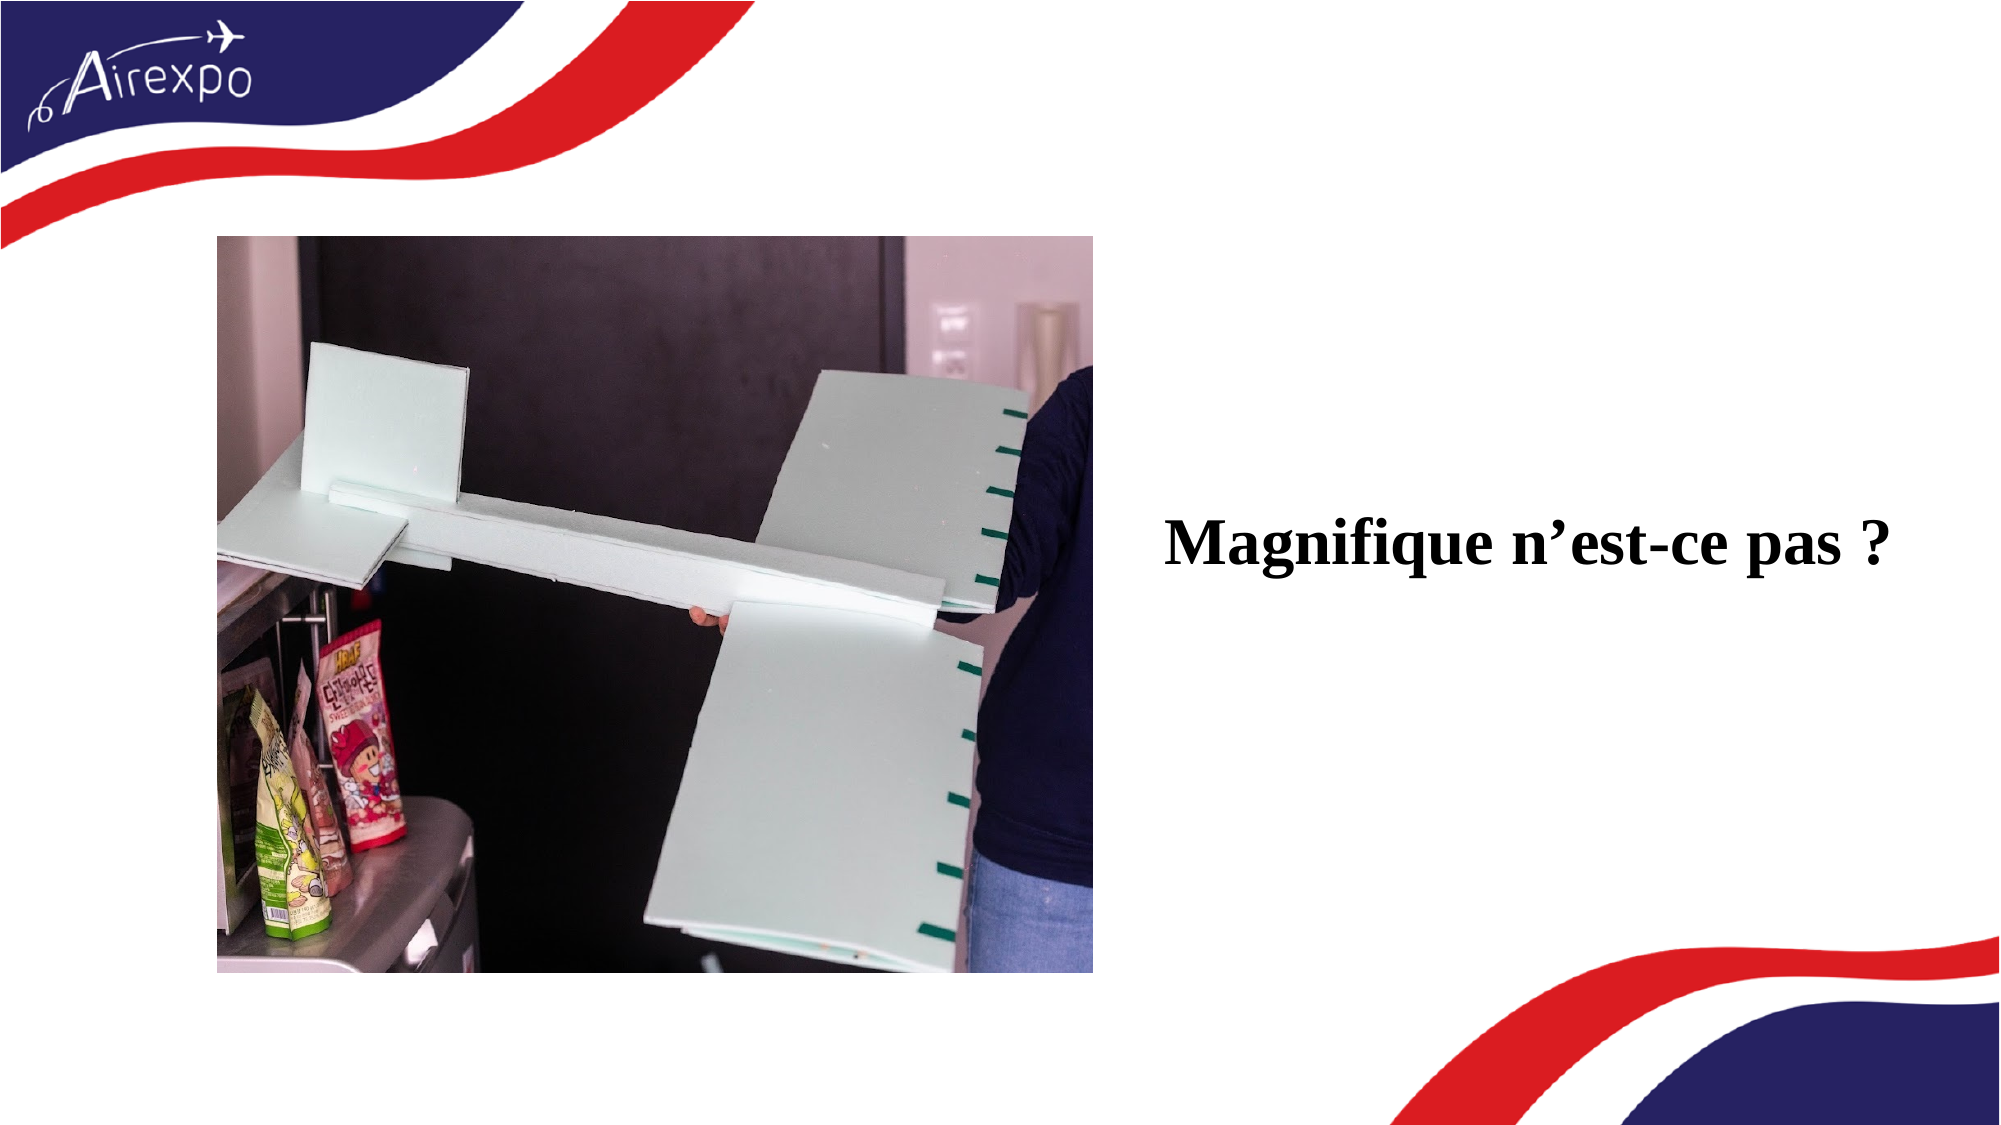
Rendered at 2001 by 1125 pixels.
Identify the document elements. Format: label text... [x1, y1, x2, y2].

picture [1376, 877, 2000, 1125]
picture [0, 1, 1093, 973]
text_box Magnifique n’est-ce pas ? [1149, 498, 1918, 676]
